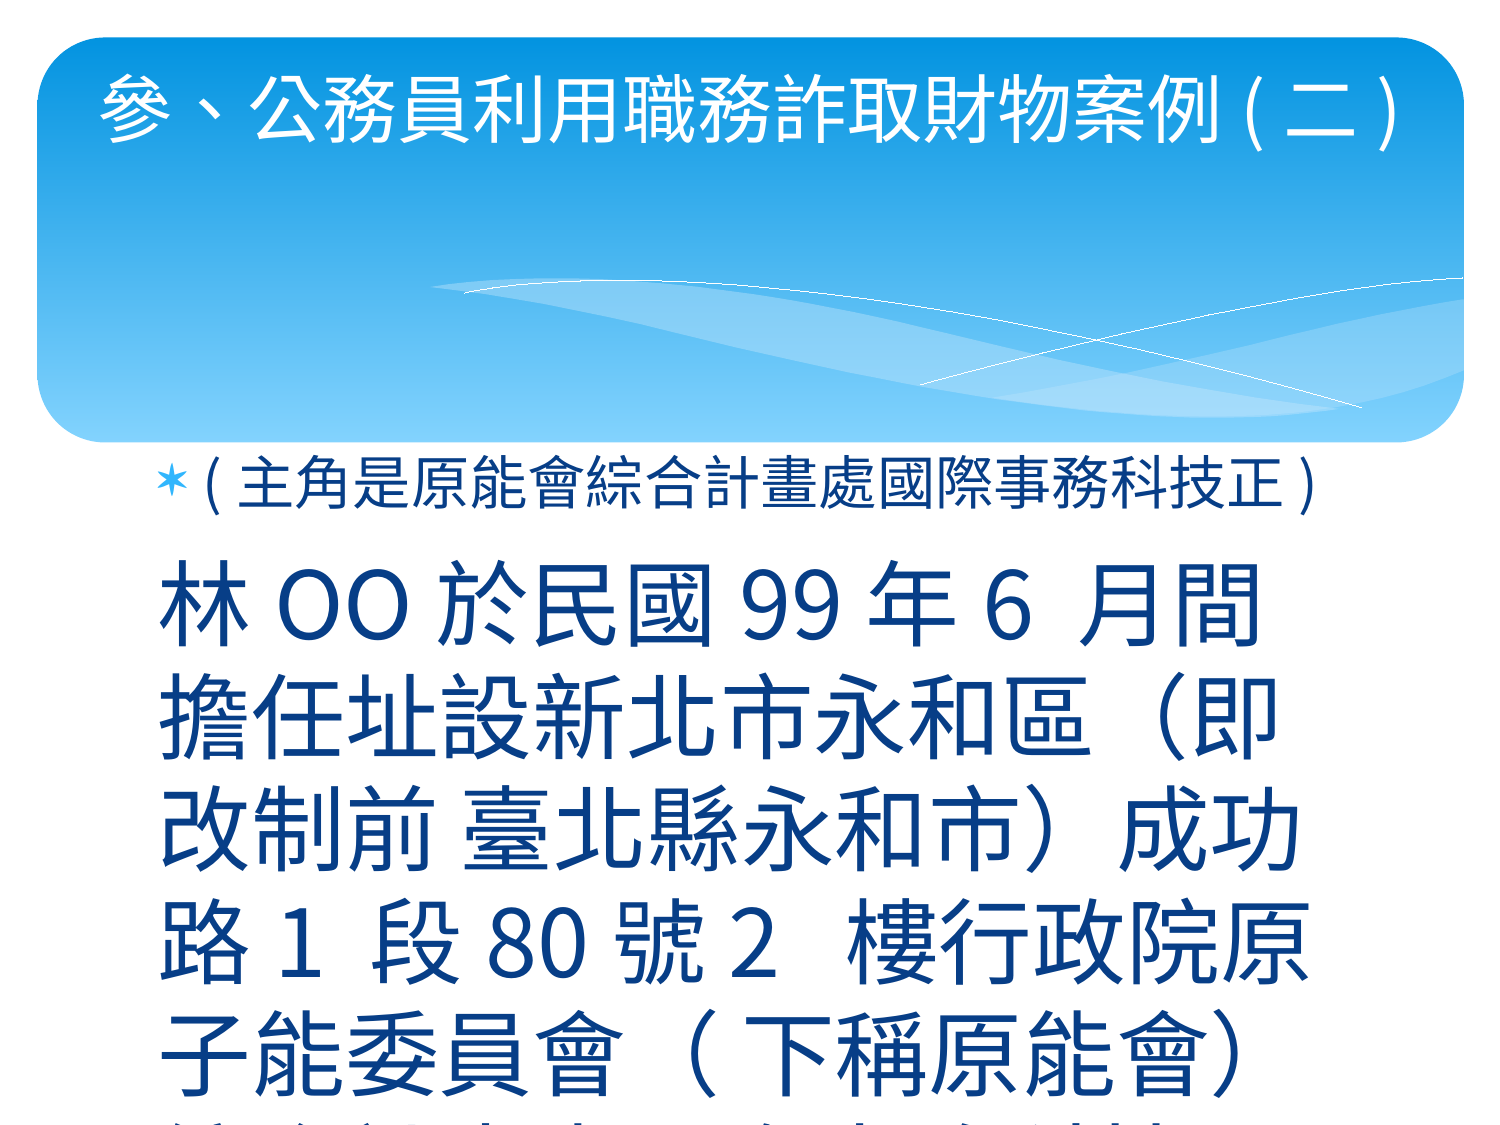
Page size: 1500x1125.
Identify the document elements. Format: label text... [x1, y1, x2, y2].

title 參、公務員利用職務詐取財物案例(二) [75, 55, 1425, 261]
list (主角是原能會綜合計畫處國際事務科技正) 林OO於民國99年6 月間擔任址設新北市永和區（即改制前 臺北縣永和市）成功路1 段80號2 樓行政院原子能委員會（ 下稱原能會）綜合計畫處國際事務科技正，負責處理國際核 能單位交流活動、舉辦合作會議、訂定合作協議及配合核子 保防科執行核子保防視察等業務，係依法令服務於國家所屬 機關而具有法定職務權限之公務員。 (故事情節:出差) 其知悉在國內因公奉派 出差報支旅費，應依「國內出差旅費報支要點」及「行政院 原子能委員會員工國內差旅費及加班費報支要點」規定，確 實填載國內出差旅費報告表，據實申報請領出差費用，詎意 圖為自己不法之所有，基於利用職務上機會詐取財物、行使 使公務員登載不實之犯意，利用附表所示之奉派出差至核三 廠執行核子保防視察業務等職務上機會，於附表所示之出差 期間，於出差期間末日前一日即99年6 月22日即先行離開出 差地點返回臺北，出差事由業已終止，出差期間末日前一日 實際上並未在出差地點住宿，且出差期間末日即同年月23日 並未因公出差，而無支出該日膳雜費，依上開規定本不得以各該出差事由就未實際支出項目填報申領住宿費、膳雜費。 [143, 438, 1359, 1005]
